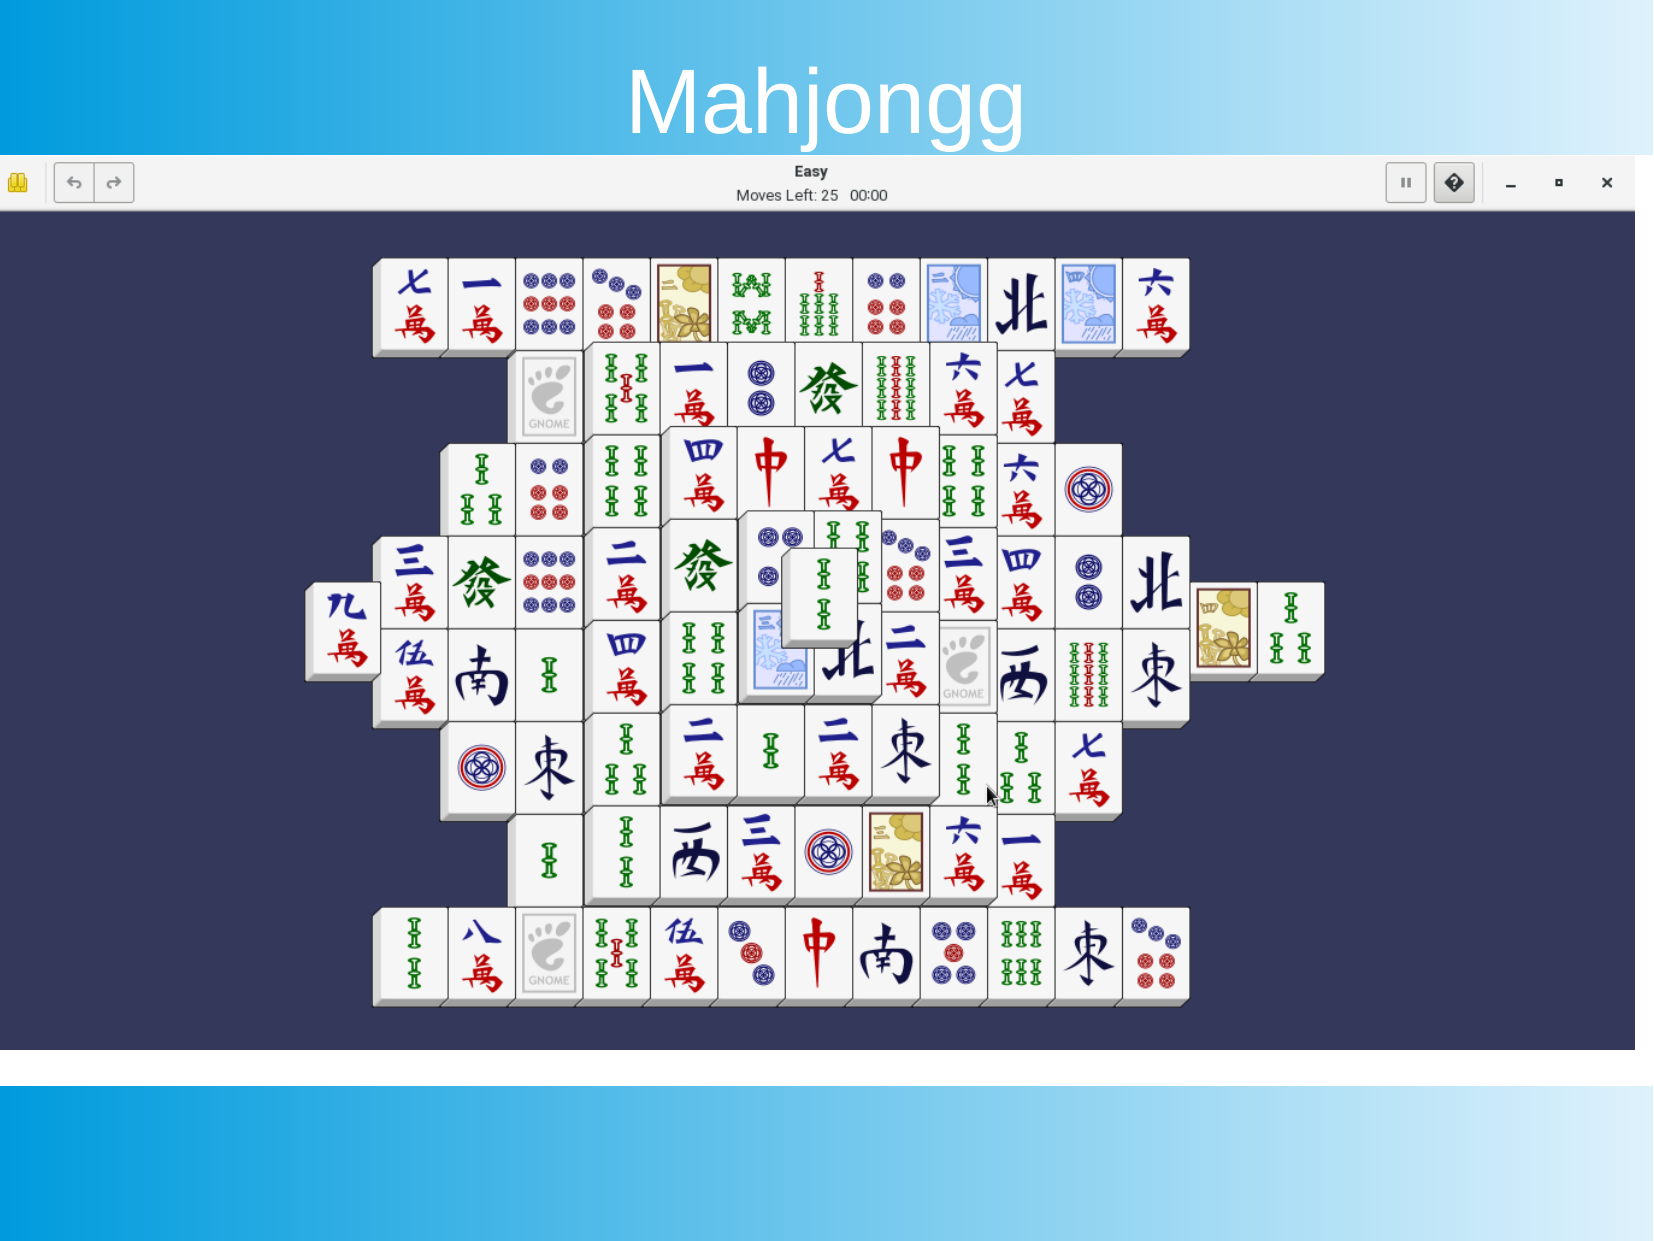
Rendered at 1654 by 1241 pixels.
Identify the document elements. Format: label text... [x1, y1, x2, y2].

title Mahjongg [82, 49, 1571, 155]
picture [0, 155, 1635, 1051]
